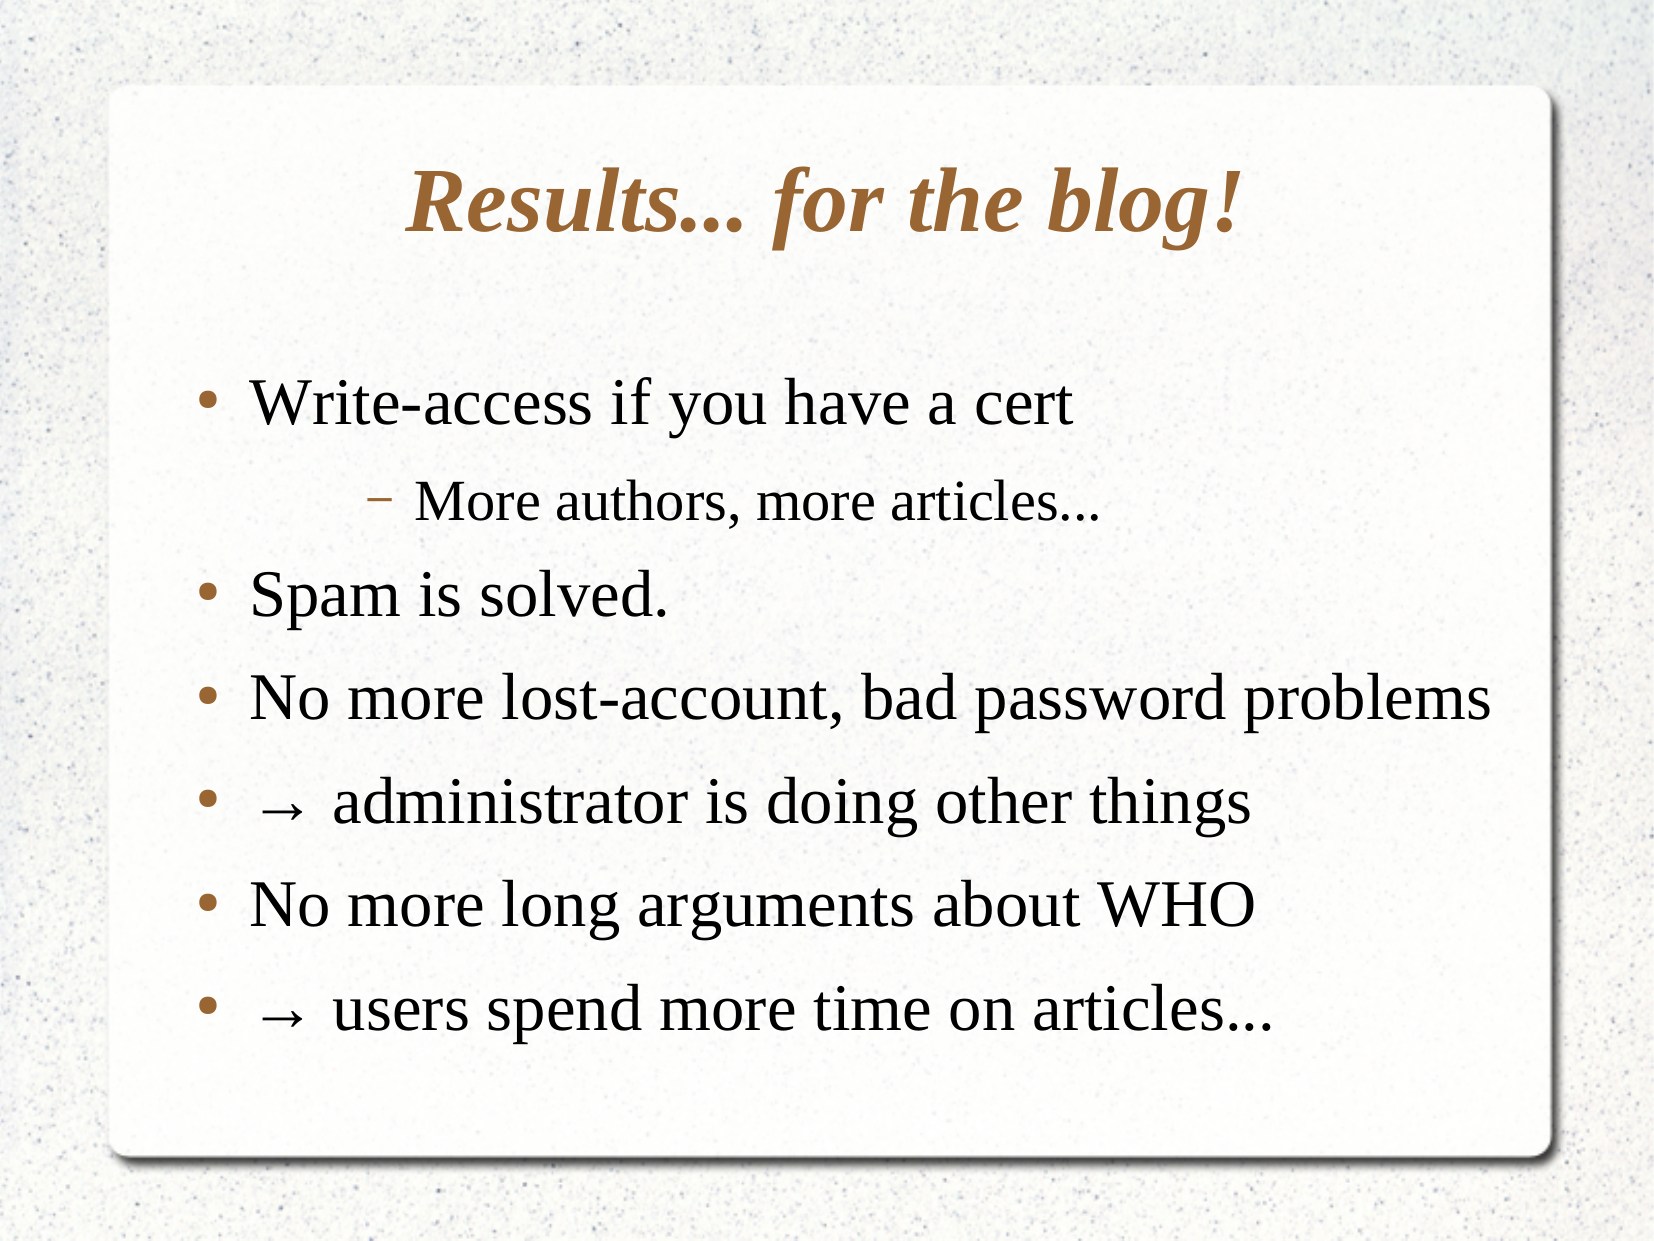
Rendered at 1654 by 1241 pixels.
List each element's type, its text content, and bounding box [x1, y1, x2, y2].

picture [0, 0, 1654, 1241]
list Write-access if you have a cert More authors, more articles... Spam is solved. No more lost-account, bad password problems → administrator is doing other things No more long arguments about WHO → users spend more time on articles... [178, 364, 1570, 1147]
title Results... for the blog! [118, 96, 1536, 304]
